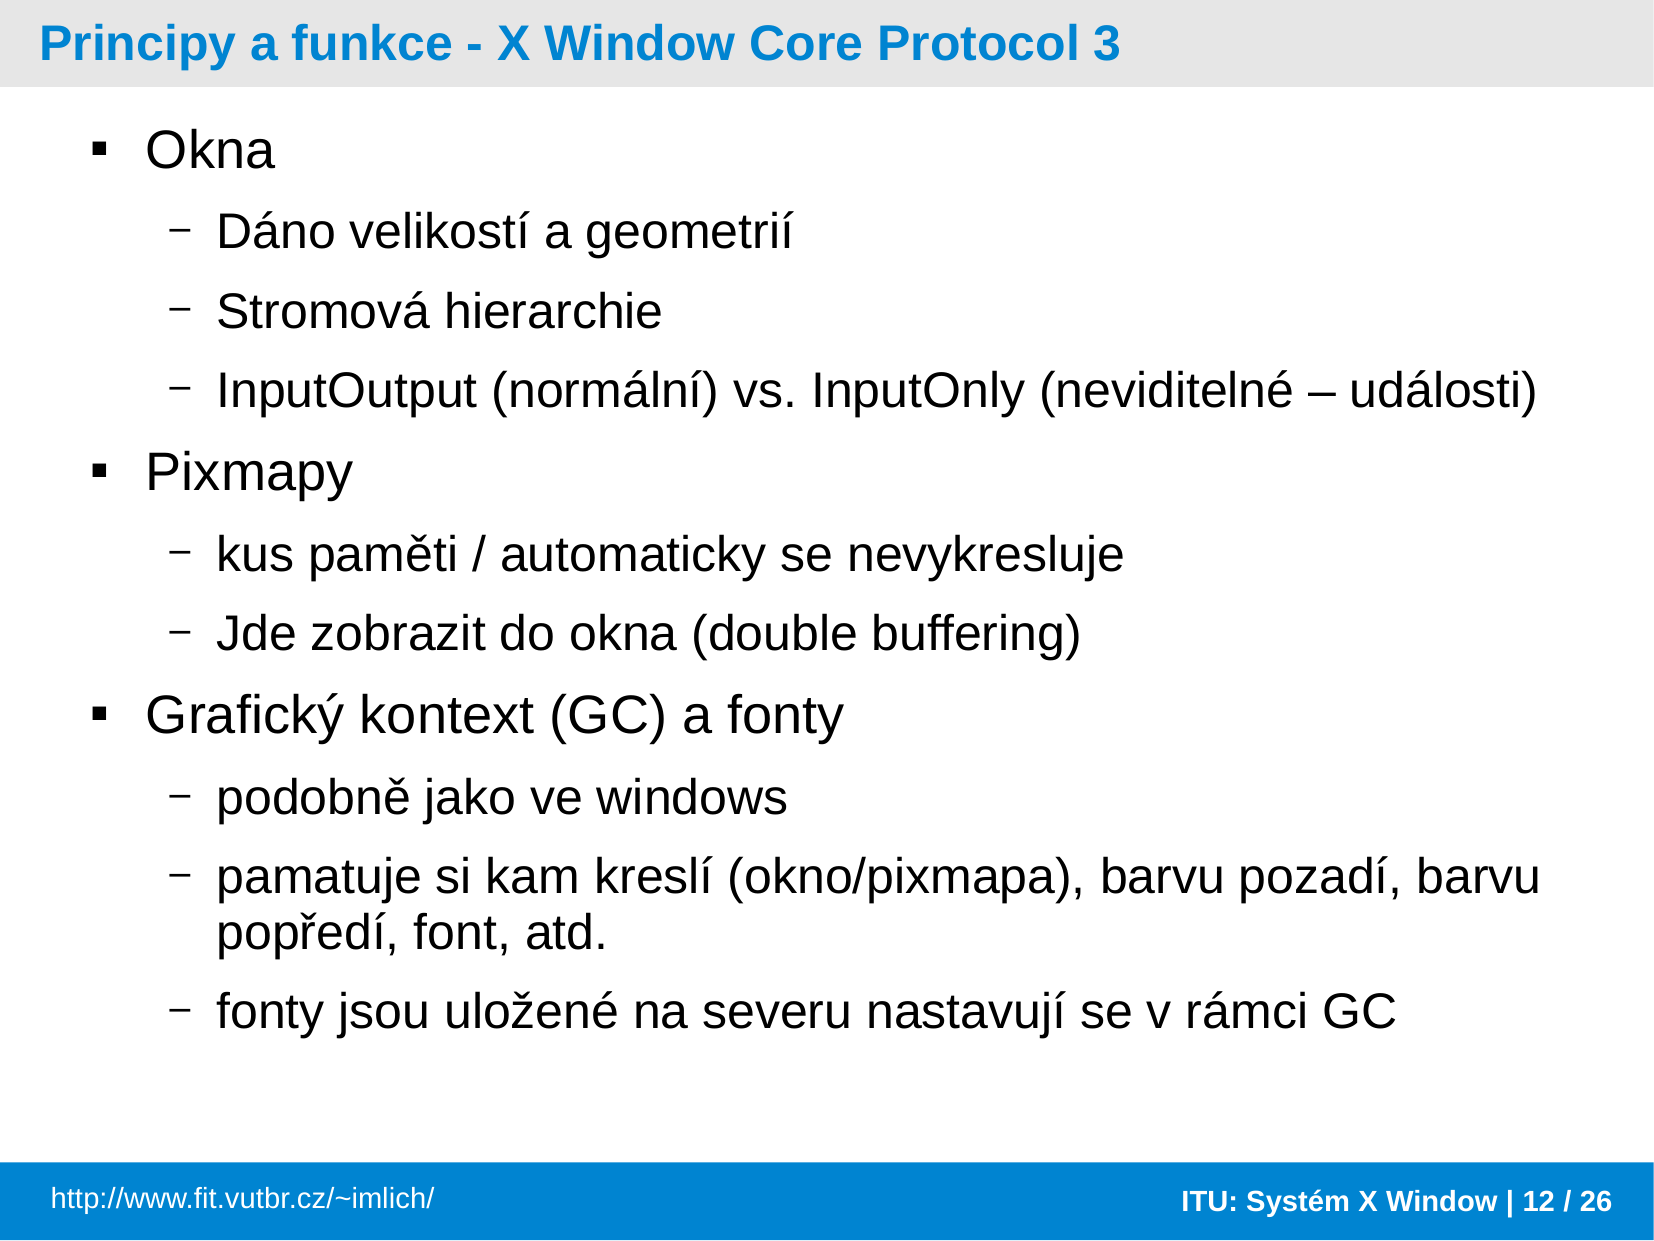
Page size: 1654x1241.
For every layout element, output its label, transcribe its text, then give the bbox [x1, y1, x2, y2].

title Principy a funkce - X Window Core Protocol 3 [39, 5, 1615, 81]
list Okna Dáno velikostí a geometrií Stromová hierarchie InputOutput (normální) vs. InputOnly (neviditelné – události) Pixmapy kus paměti / automaticky se nevykresluje Jde zobrazit do okna (double buffering) Grafický kontext (GC) a fonty podobně jako ve windows pamatuje si kam kreslí (okno/pixmapa), barvu pozadí, barvu popředí, font, atd. fonty jsou uložené na severu nastavují se v rámci GC [75, 119, 1564, 1117]
